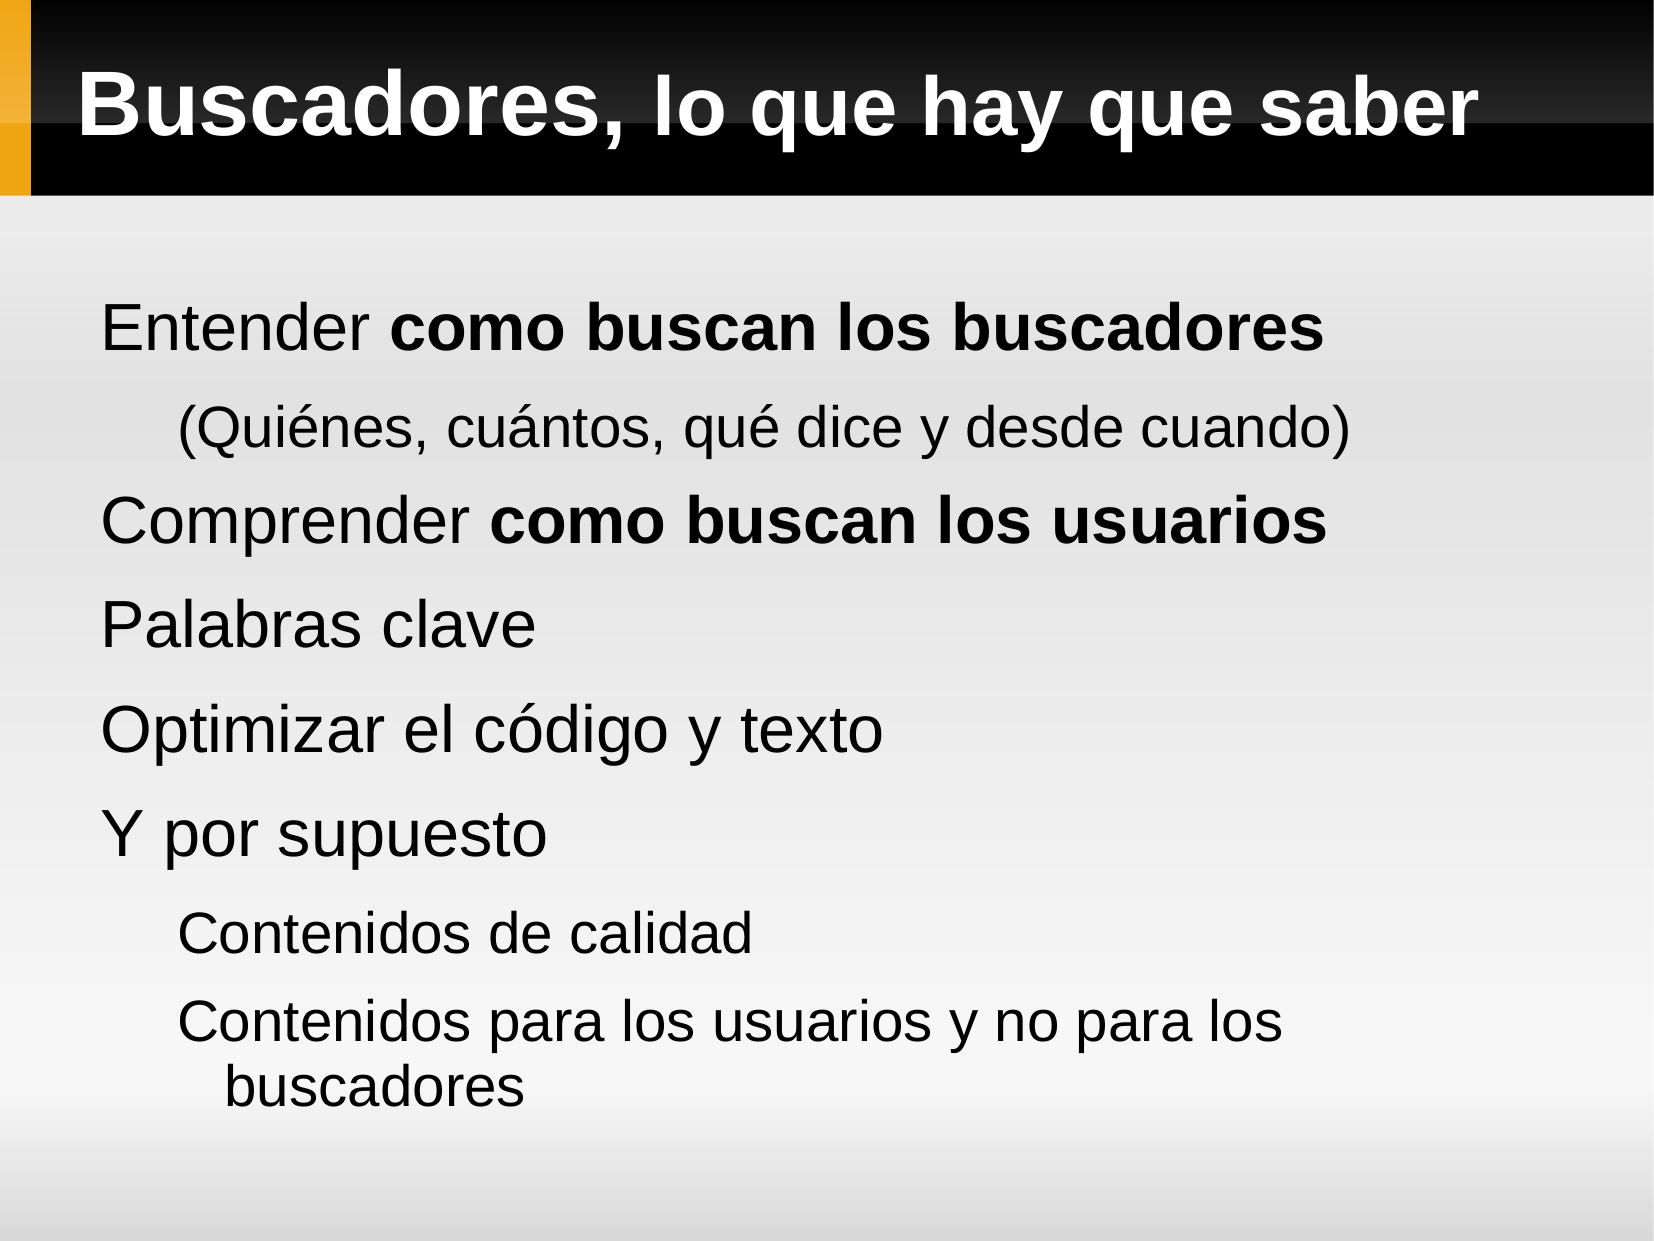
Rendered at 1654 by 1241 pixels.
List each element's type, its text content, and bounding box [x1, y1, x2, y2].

title Buscadores, lo que hay que saber [76, 0, 1565, 208]
list Entender como buscan los buscadores (Quiénes, cuántos, qué dice y desde cuando) Comprender como buscan los usuarios Palabras clave Optimizar el código y texto Y por supuesto Contenidos de calidad Contenidos para los usuarios y no para los buscadores [82, 290, 1571, 1241]
picture [0, 0, 1654, 1241]
